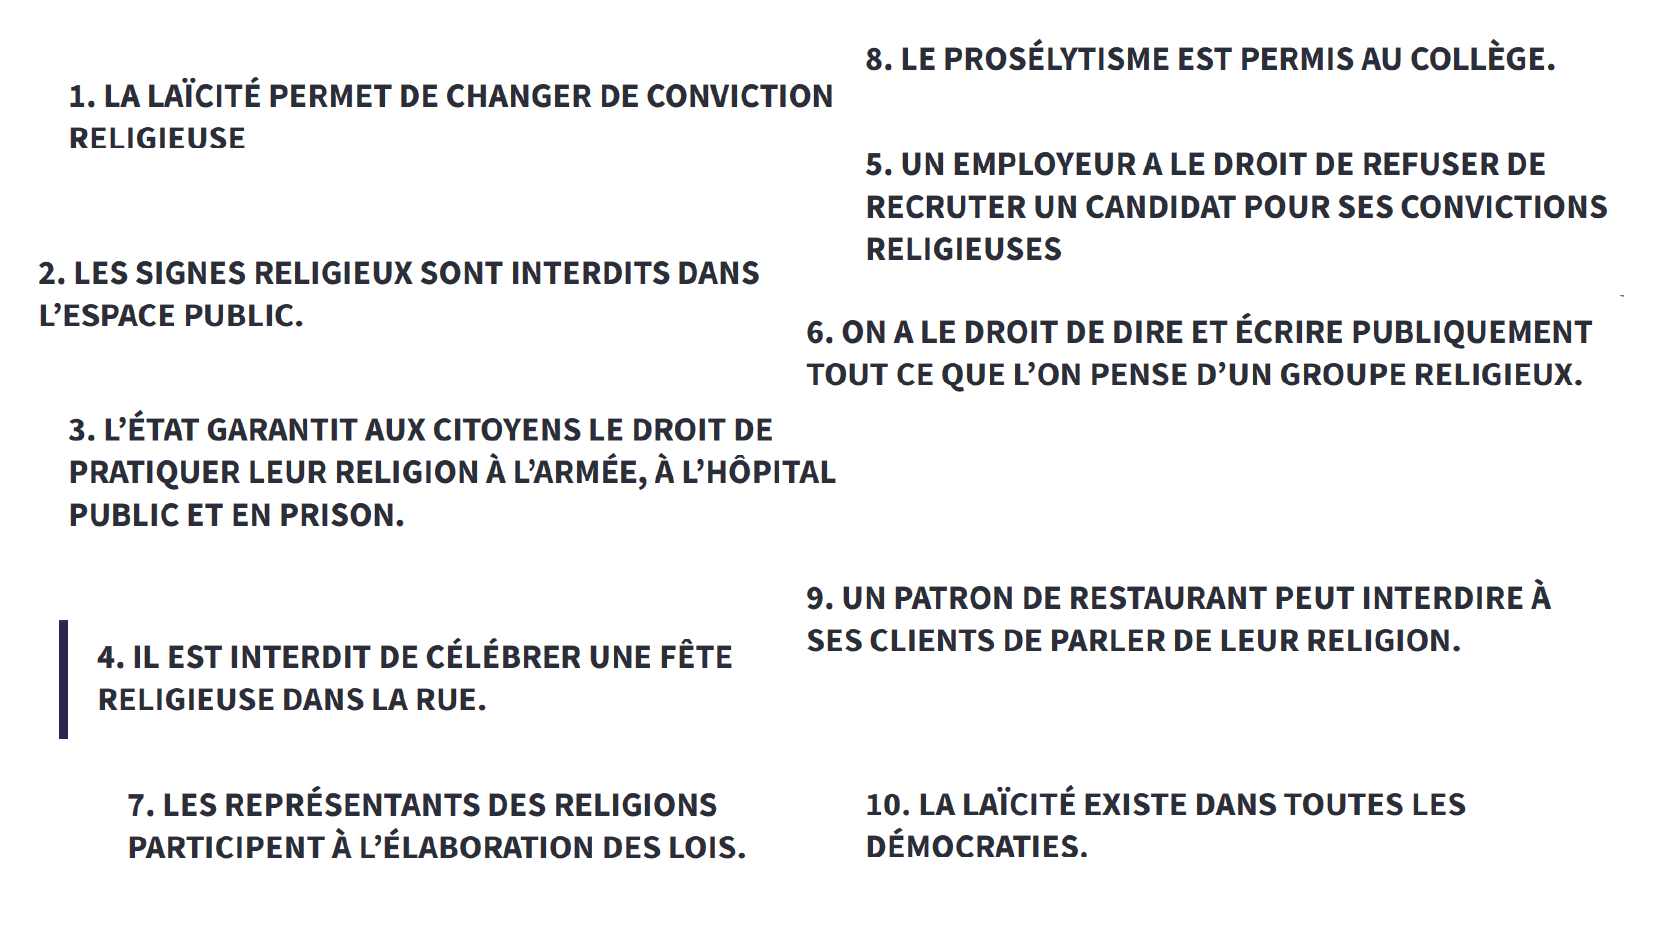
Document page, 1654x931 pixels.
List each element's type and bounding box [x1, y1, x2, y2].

picture [118, 767, 827, 886]
picture [59, 29, 1654, 266]
picture [29, 236, 1624, 739]
picture [856, 767, 1565, 857]
